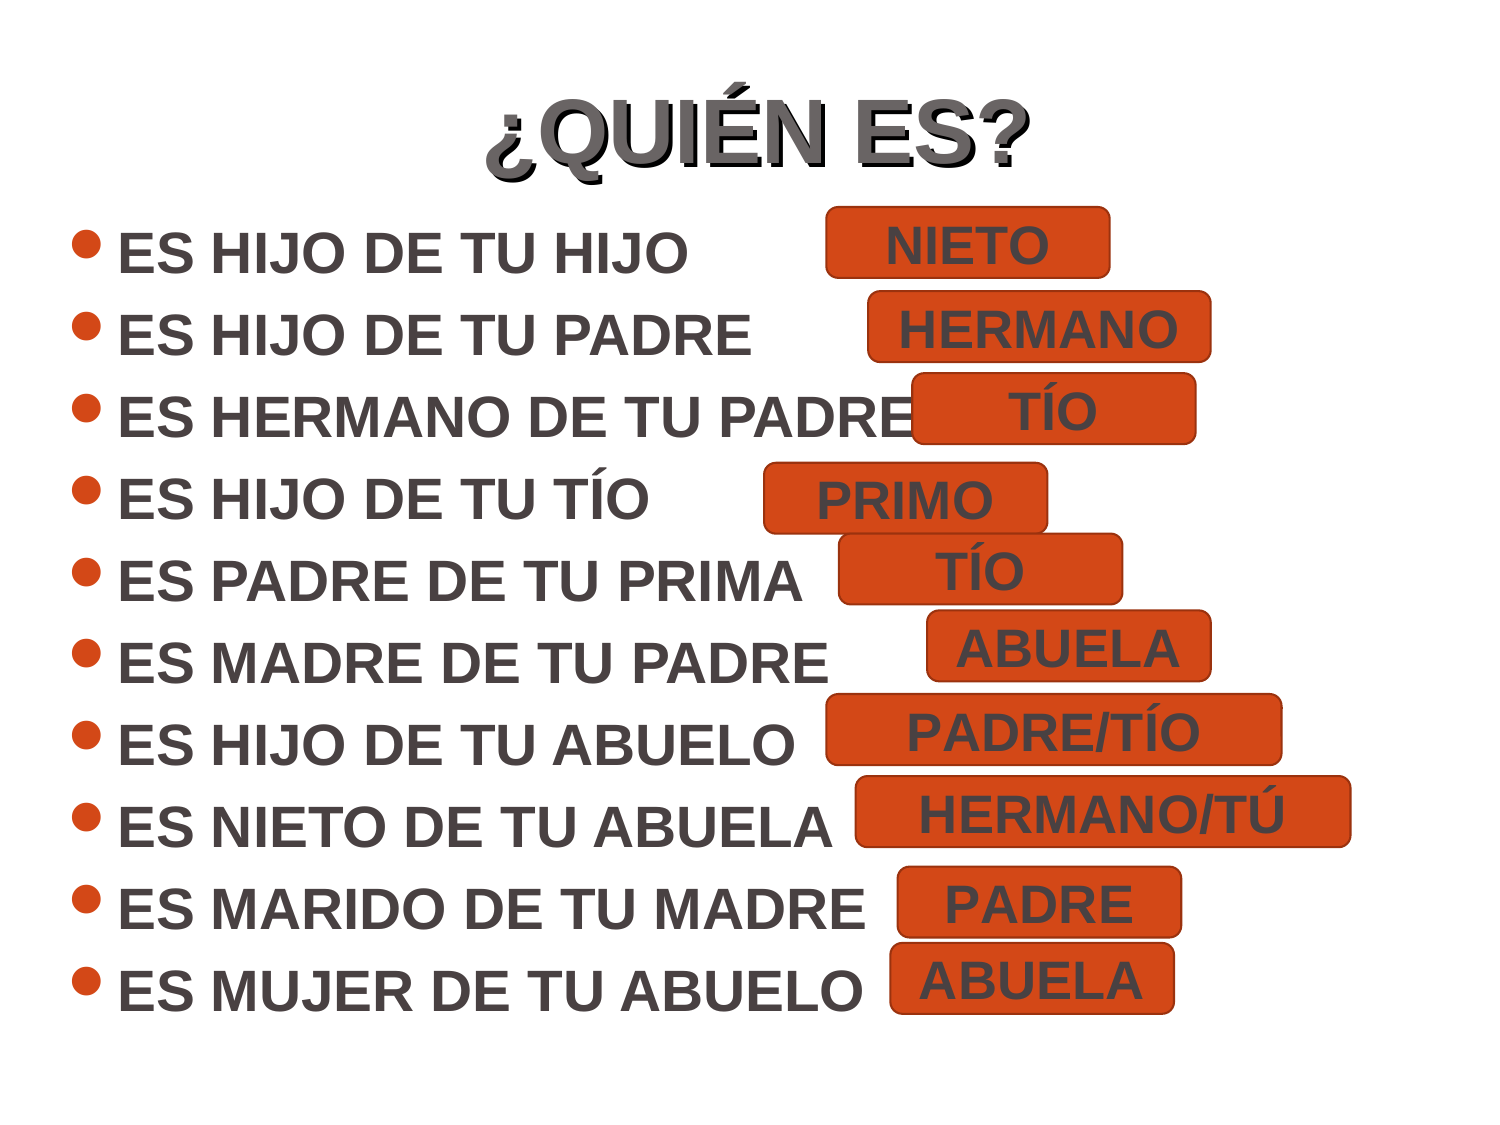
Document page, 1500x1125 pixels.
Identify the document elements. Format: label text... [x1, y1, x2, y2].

text_box PADRE/TÍO [826, 694, 1282, 766]
text_box TÍO [912, 373, 1196, 445]
text_box TÍO [838, 533, 1123, 605]
text_box PRIMO [764, 462, 1048, 534]
text_box ABUELA [927, 610, 1211, 682]
title ¿QUIÉN ES? [88, 45, 1425, 197]
text_box NIETO [826, 206, 1110, 278]
list ES HIJO DE TU HIJO ES HIJO DE TU PADRE ES HERMANO DE TU PADRE ES HIJO DE TU TÍO ES PADRE DE TU PRIMA ES MADRE DE TU PADRE ES HIJO DE TU ABUELO ES NIETO DE TU ABUELA ES MARIDO DE TU MADRE ES MUJER DE TU ABUELO [53, 207, 1447, 1113]
text_box ABUELA [890, 942, 1175, 1014]
text_box PADRE [897, 866, 1182, 938]
text_box HERMANO/TÚ [855, 776, 1351, 848]
text_box HERMANO [868, 291, 1211, 363]
